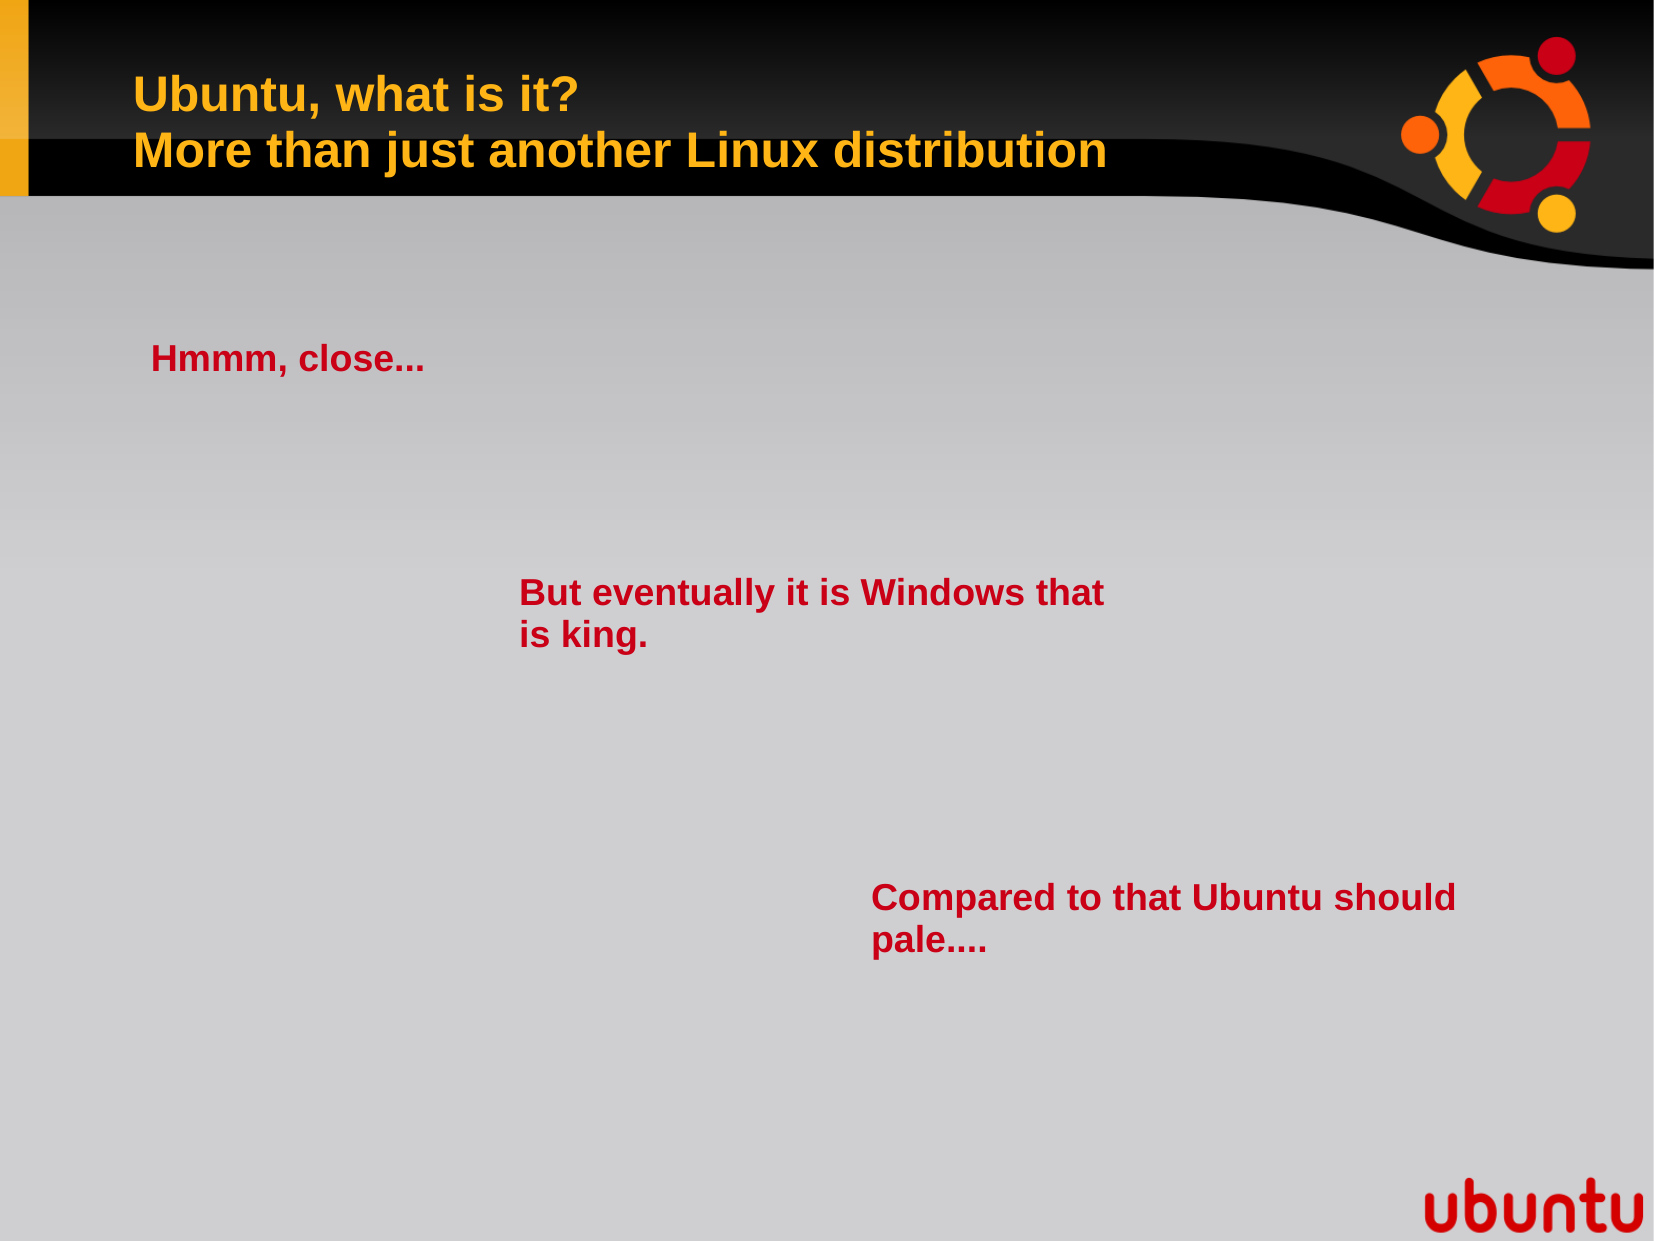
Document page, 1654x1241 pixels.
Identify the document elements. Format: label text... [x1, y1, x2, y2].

text_box Hmmm, close... [136, 330, 934, 388]
text_box Ubuntu, what is it? More than just another Linux distribution [118, 59, 1211, 186]
text_box Compared to that Ubuntu should pale.... [856, 869, 1477, 969]
picture [0, 0, 1654, 1241]
text_box But eventually it is Windows that is king. [504, 564, 1125, 663]
